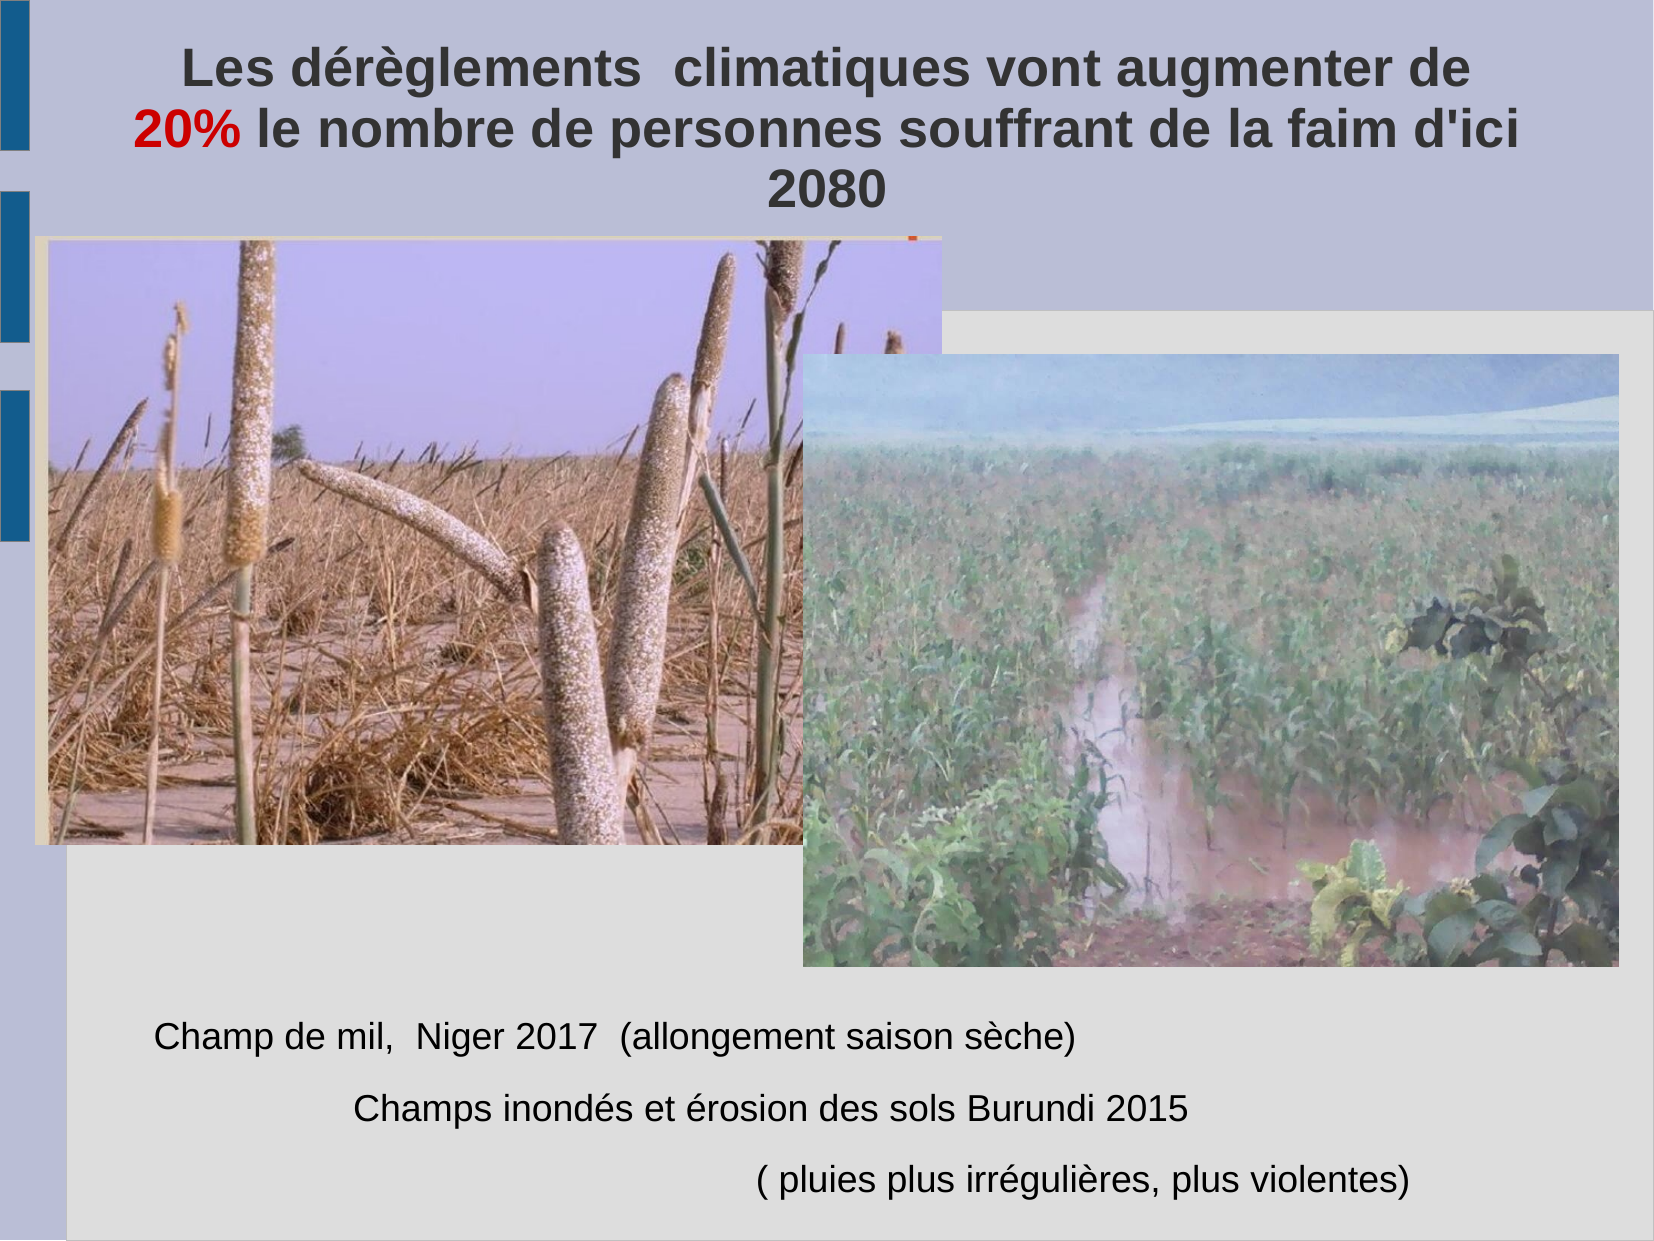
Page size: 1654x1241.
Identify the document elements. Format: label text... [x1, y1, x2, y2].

picture [35, 236, 1619, 967]
title Les dérèglements climatiques vont augmenter de 20% le nombre de personnes souffrant de la faim d'ici 2080 [121, 23, 1534, 234]
list Champ de mil, Niger 2017 (allongement saison sèche) Champs inondés et érosion des sols Burundi 2015 ( pluies plus irrégulières, plus violentes) [82, 1015, 1571, 1241]
